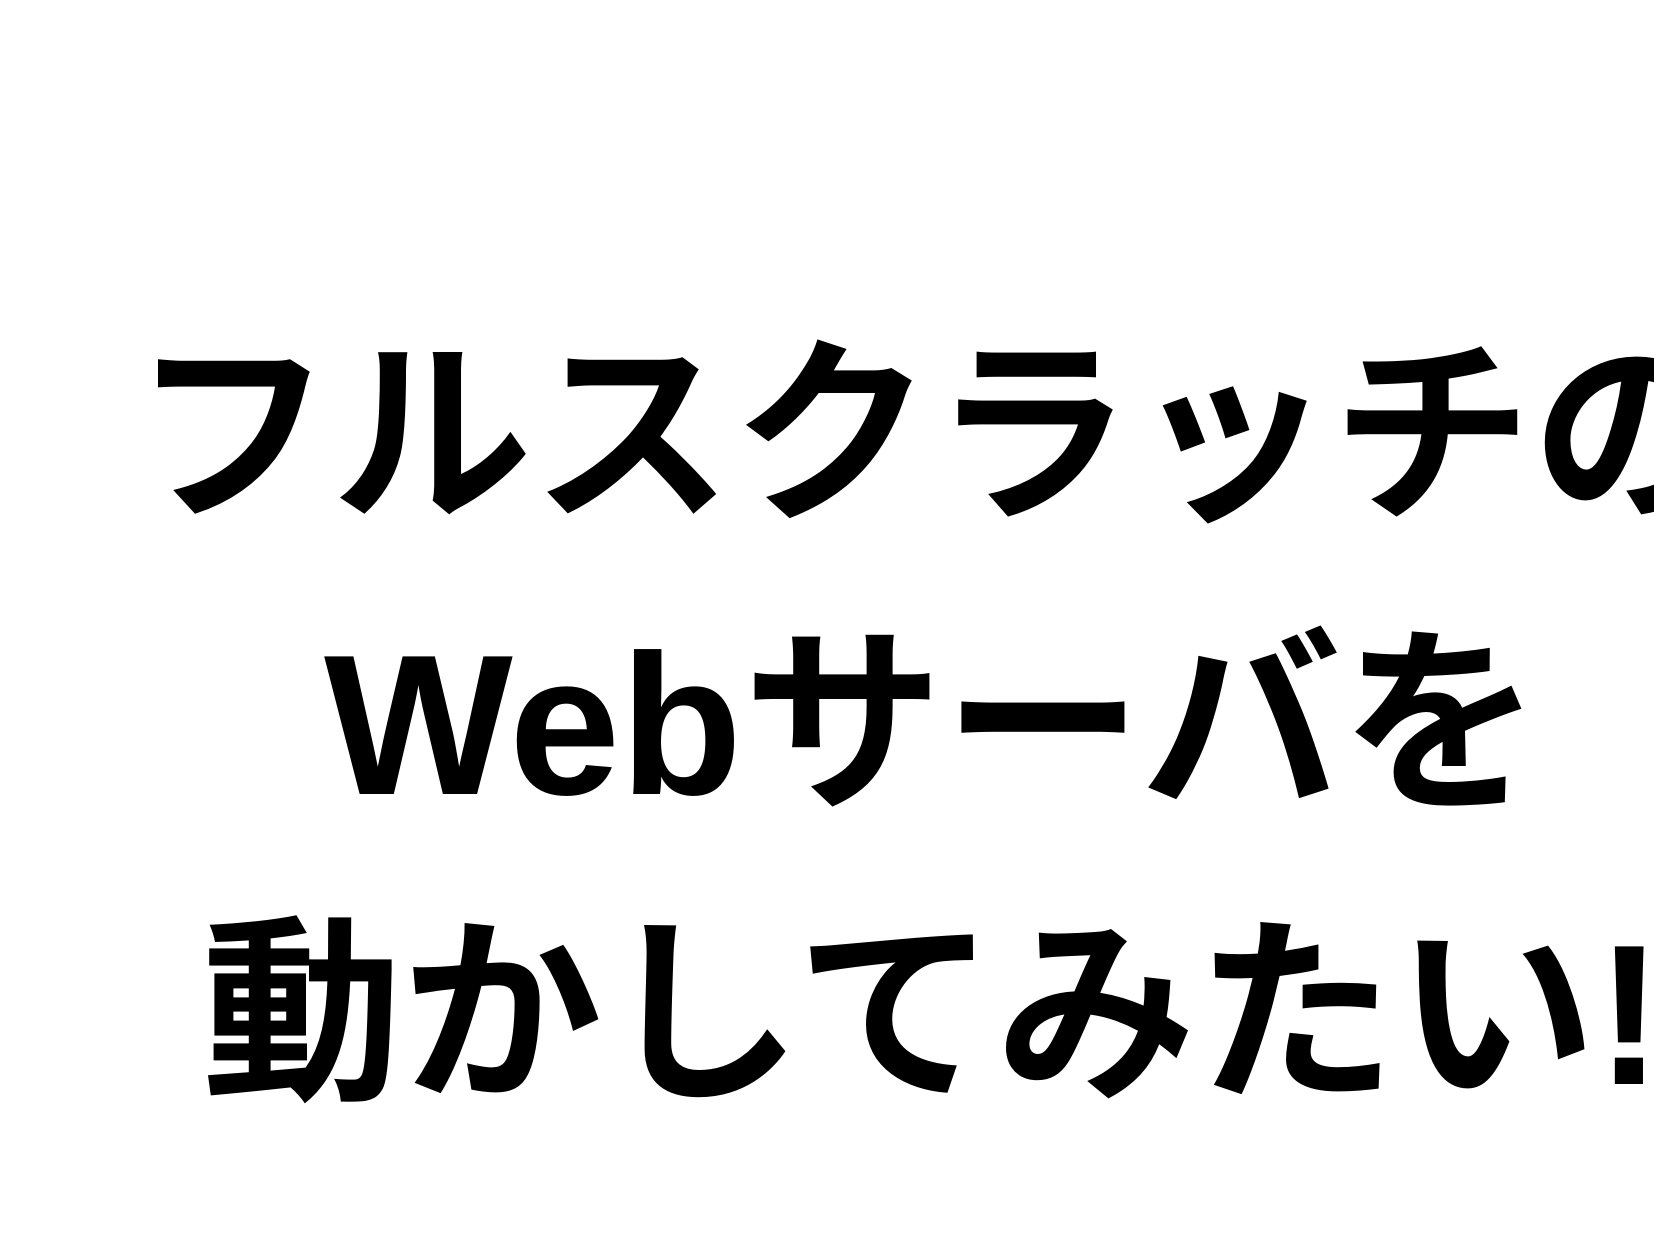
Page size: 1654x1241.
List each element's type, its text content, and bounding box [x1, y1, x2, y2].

text_box フルスクラッチの Webサーバを 動かしてみたい! [118, 265, 1543, 928]
